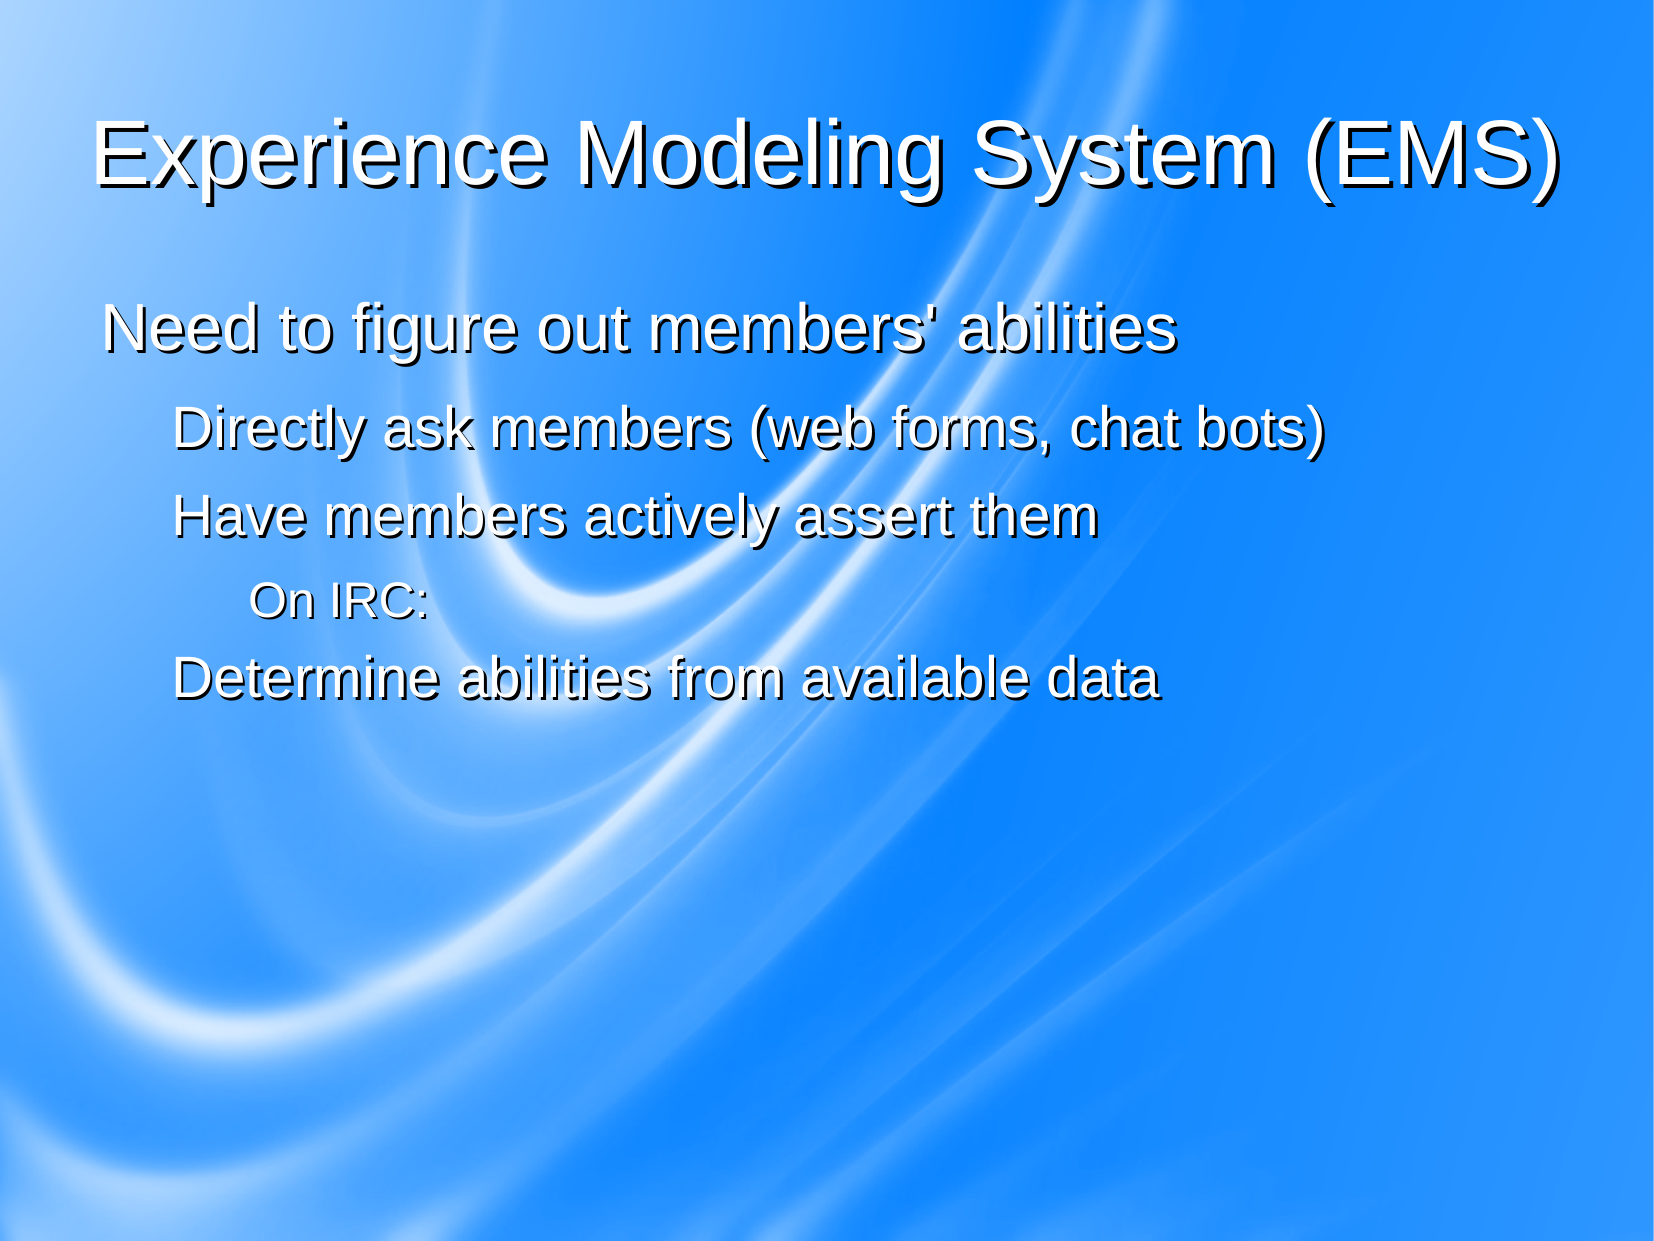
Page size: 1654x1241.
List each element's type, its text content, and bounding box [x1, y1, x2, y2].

title Experience Modeling System (EMS) [82, 56, 1571, 250]
list Need to figure out members' abilities Directly ask members (web forms, chat bots) Have members actively assert them On IRC: Determine abilities from available data [82, 290, 1571, 1094]
picture [0, 0, 1654, 1241]
